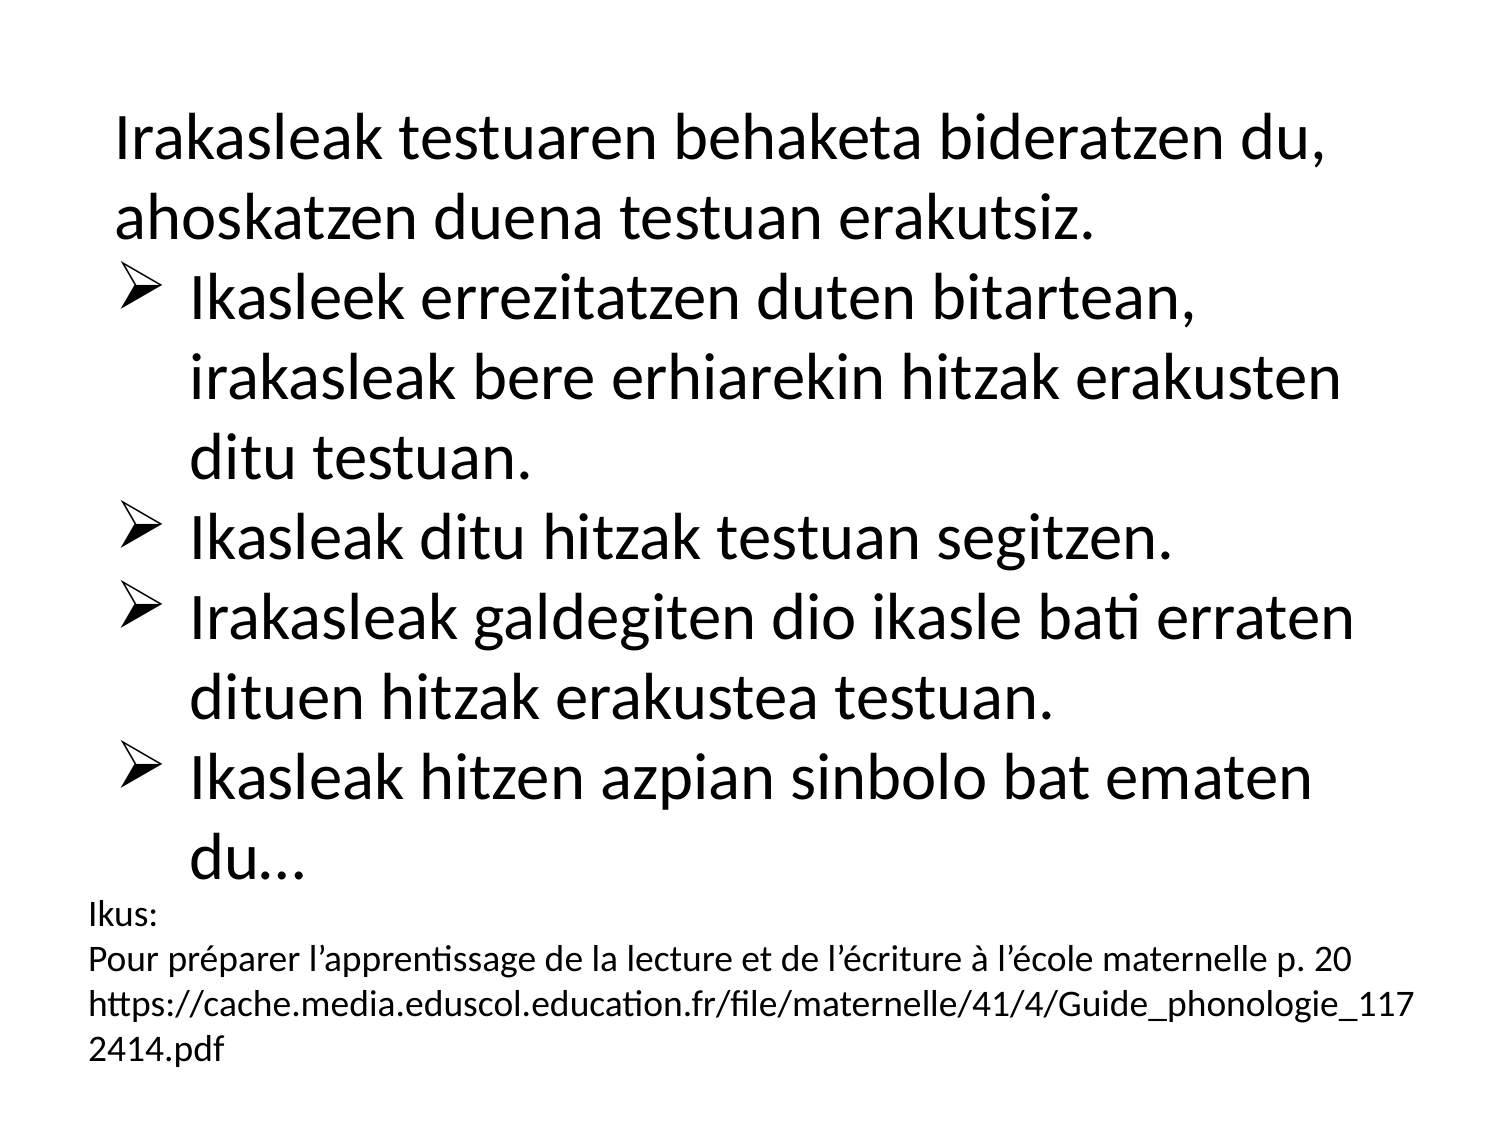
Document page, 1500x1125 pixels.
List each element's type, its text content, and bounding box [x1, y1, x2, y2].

text_box Ikus: Pour préparer l’apprentissage de la lecture et de l’écriture à l’école maternelle p. 20 https://cache.media.eduscol.education.fr/file/maternelle/41/4/Guide_phonologie_1172414.pdf [73, 881, 1444, 1077]
text_box Irakasleak testuaren behaketa bideratzen du, ahoskatzen duena testuan erakutsiz. Ikasleek errezitatzen duten bitartean, irakasleak bere erhiarekin hitzak erakusten ditu testuan. Ikasleak ditu hitzak testuan segitzen. Irakasleak galdegiten dio ikasle bati erraten dituen hitzak erakustea testuan. Ikasleak hitzen azpian sinbolo bat ematen du… [100, 85, 1407, 881]
